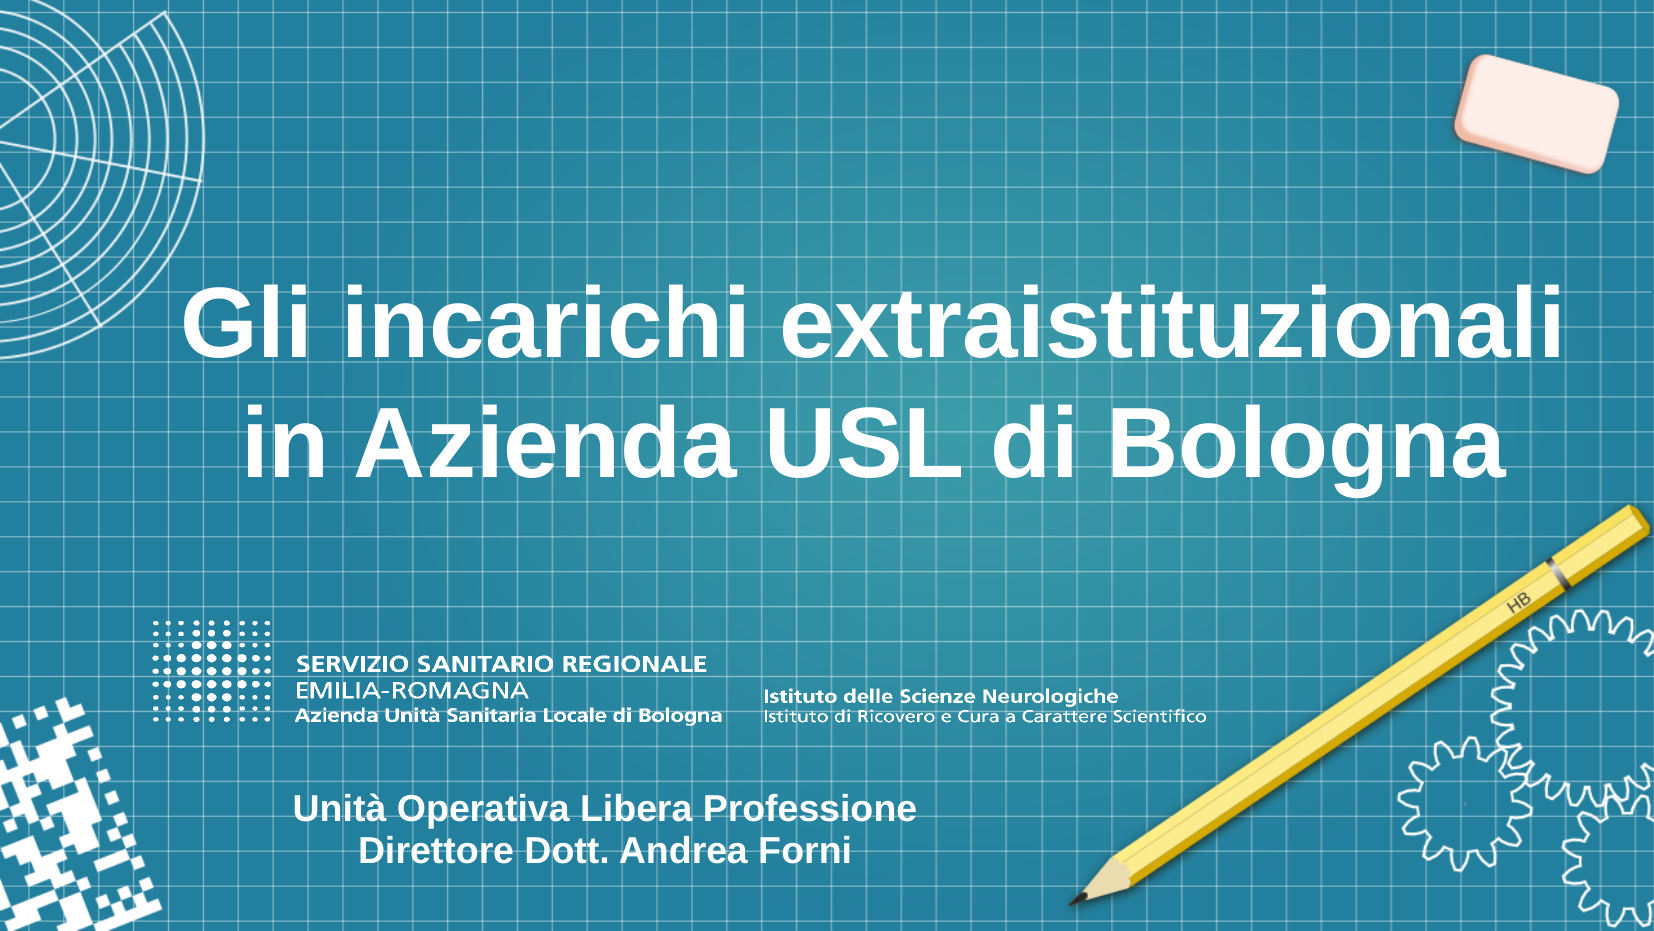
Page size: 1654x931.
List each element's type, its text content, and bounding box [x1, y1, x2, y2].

picture [147, 620, 1211, 727]
title Gli incarichi extraistituzionali in Azienda USL di Bologna [177, 265, 1571, 490]
text_box Unità Operativa Libera Professione Direttore Dott. Andrea Forni [265, 780, 945, 921]
